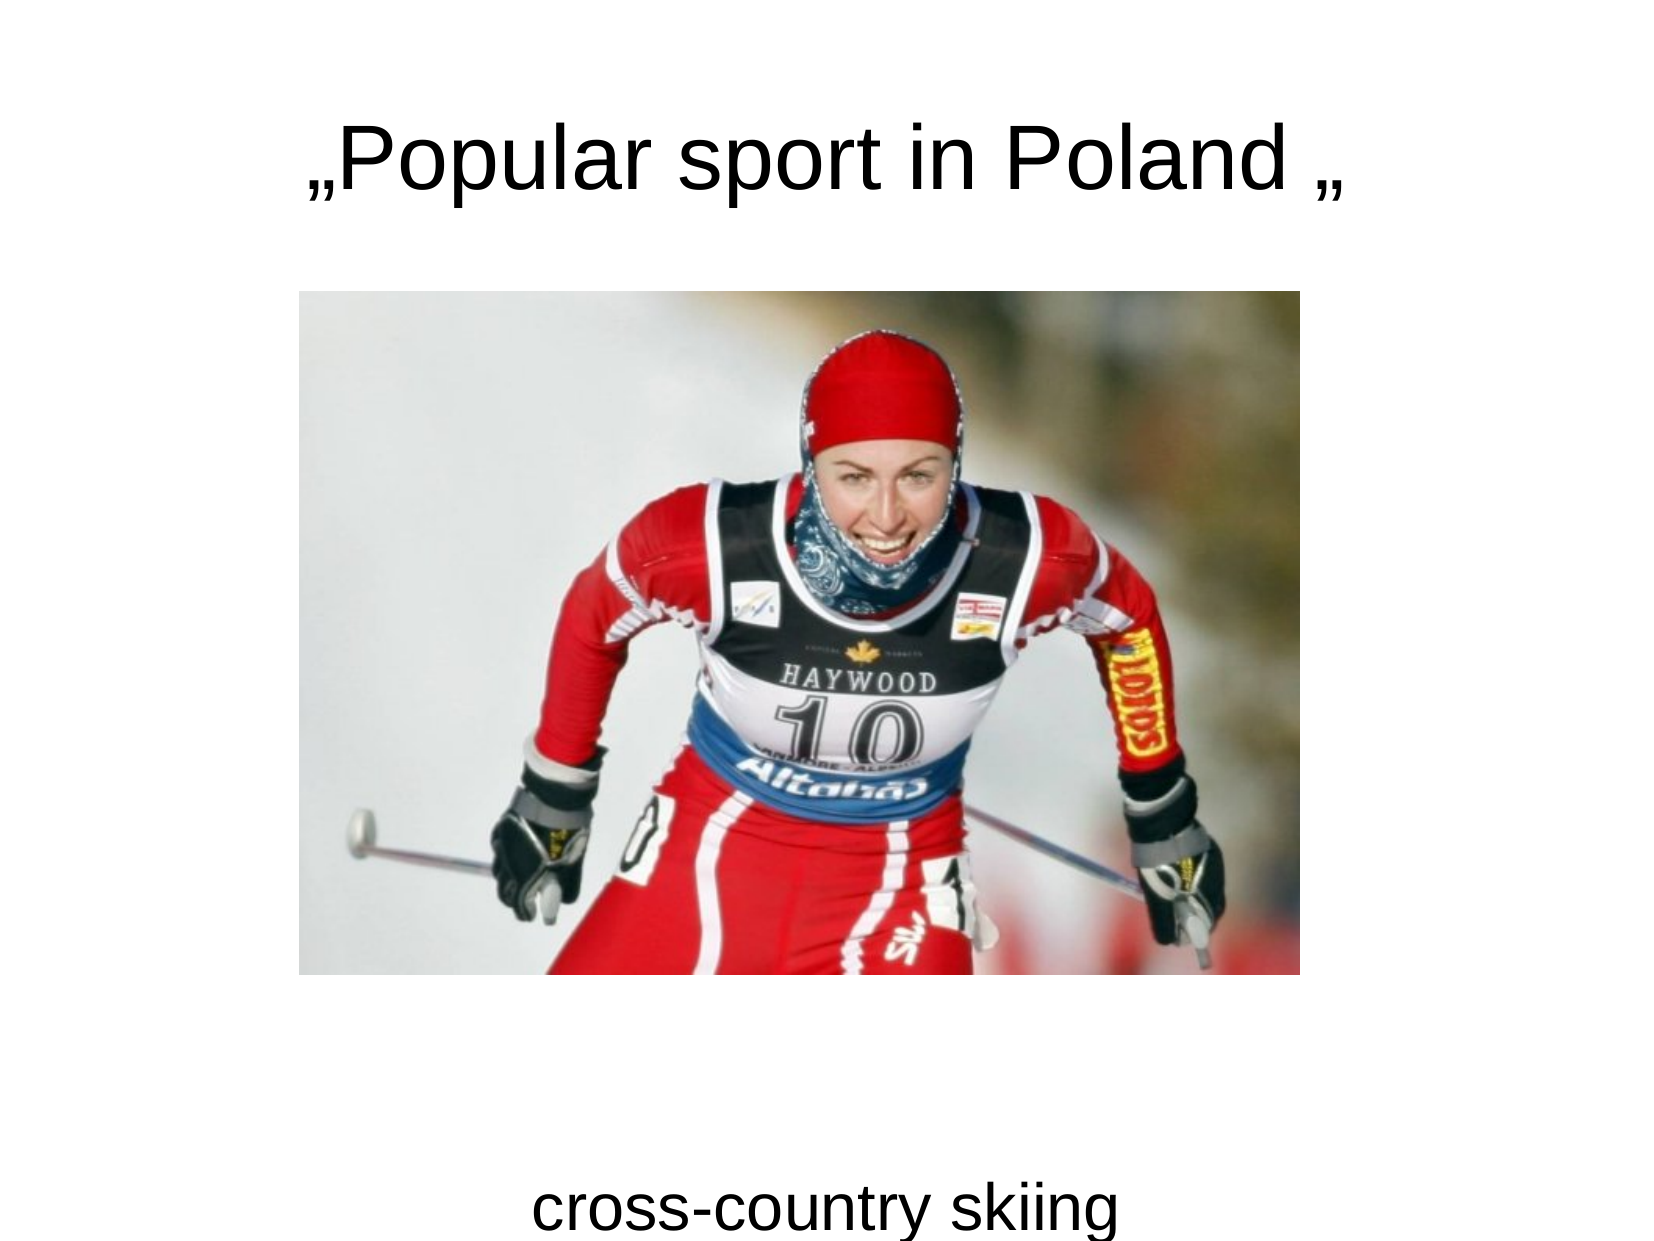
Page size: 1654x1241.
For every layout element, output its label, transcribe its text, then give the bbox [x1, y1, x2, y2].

subtitle cross-country skiing [82, 288, 1571, 1111]
title „Popular sport in Poland „ [82, 49, 1571, 257]
